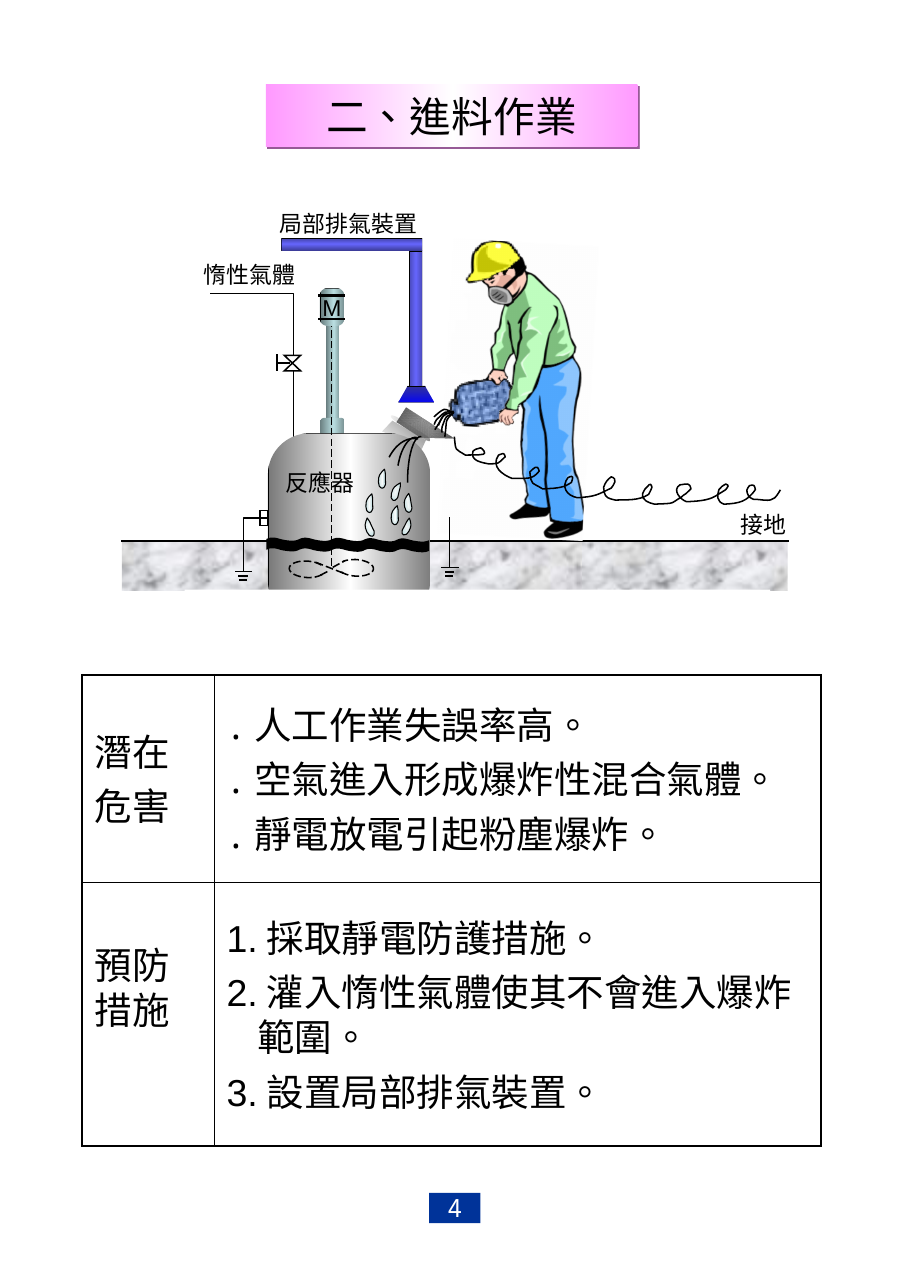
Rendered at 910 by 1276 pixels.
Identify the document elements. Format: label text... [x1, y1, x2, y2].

text_box 反應器 [275, 468, 366, 497]
text_box M [320, 320, 344, 326]
text_box 局部排氣裝置 [263, 202, 444, 246]
picture [266, 537, 430, 553]
text_box [284, 355, 301, 371]
text_box [281, 238, 435, 403]
picture [437, 439, 585, 541]
text_box 4 [429, 1192, 481, 1224]
text_box M [320, 288, 344, 294]
text_box 惰性氣體 [198, 253, 302, 297]
text_box 二、進料作業 [265, 84, 638, 147]
text_box 接地 [725, 502, 801, 547]
table_cell 1.採取靜電防護措施。 2.灌入惰性氣體使其不會進入爆炸範圍。 3.設置局部排氣裝置。 [215, 883, 820, 1145]
text_box [121, 326, 788, 626]
picture [474, 449, 483, 454]
picture [531, 469, 538, 475]
table_cell 預防 措施 [83, 883, 214, 1145]
picture [497, 455, 503, 462]
table_header ․人工作業失誤率高。 ․空氣進入形成爆炸性混合氣體。 ․靜電放電引起粉塵爆炸。 [215, 676, 820, 882]
table_header 潛在 危害 [83, 676, 214, 882]
text_box M [319, 297, 345, 318]
picture [444, 238, 599, 496]
